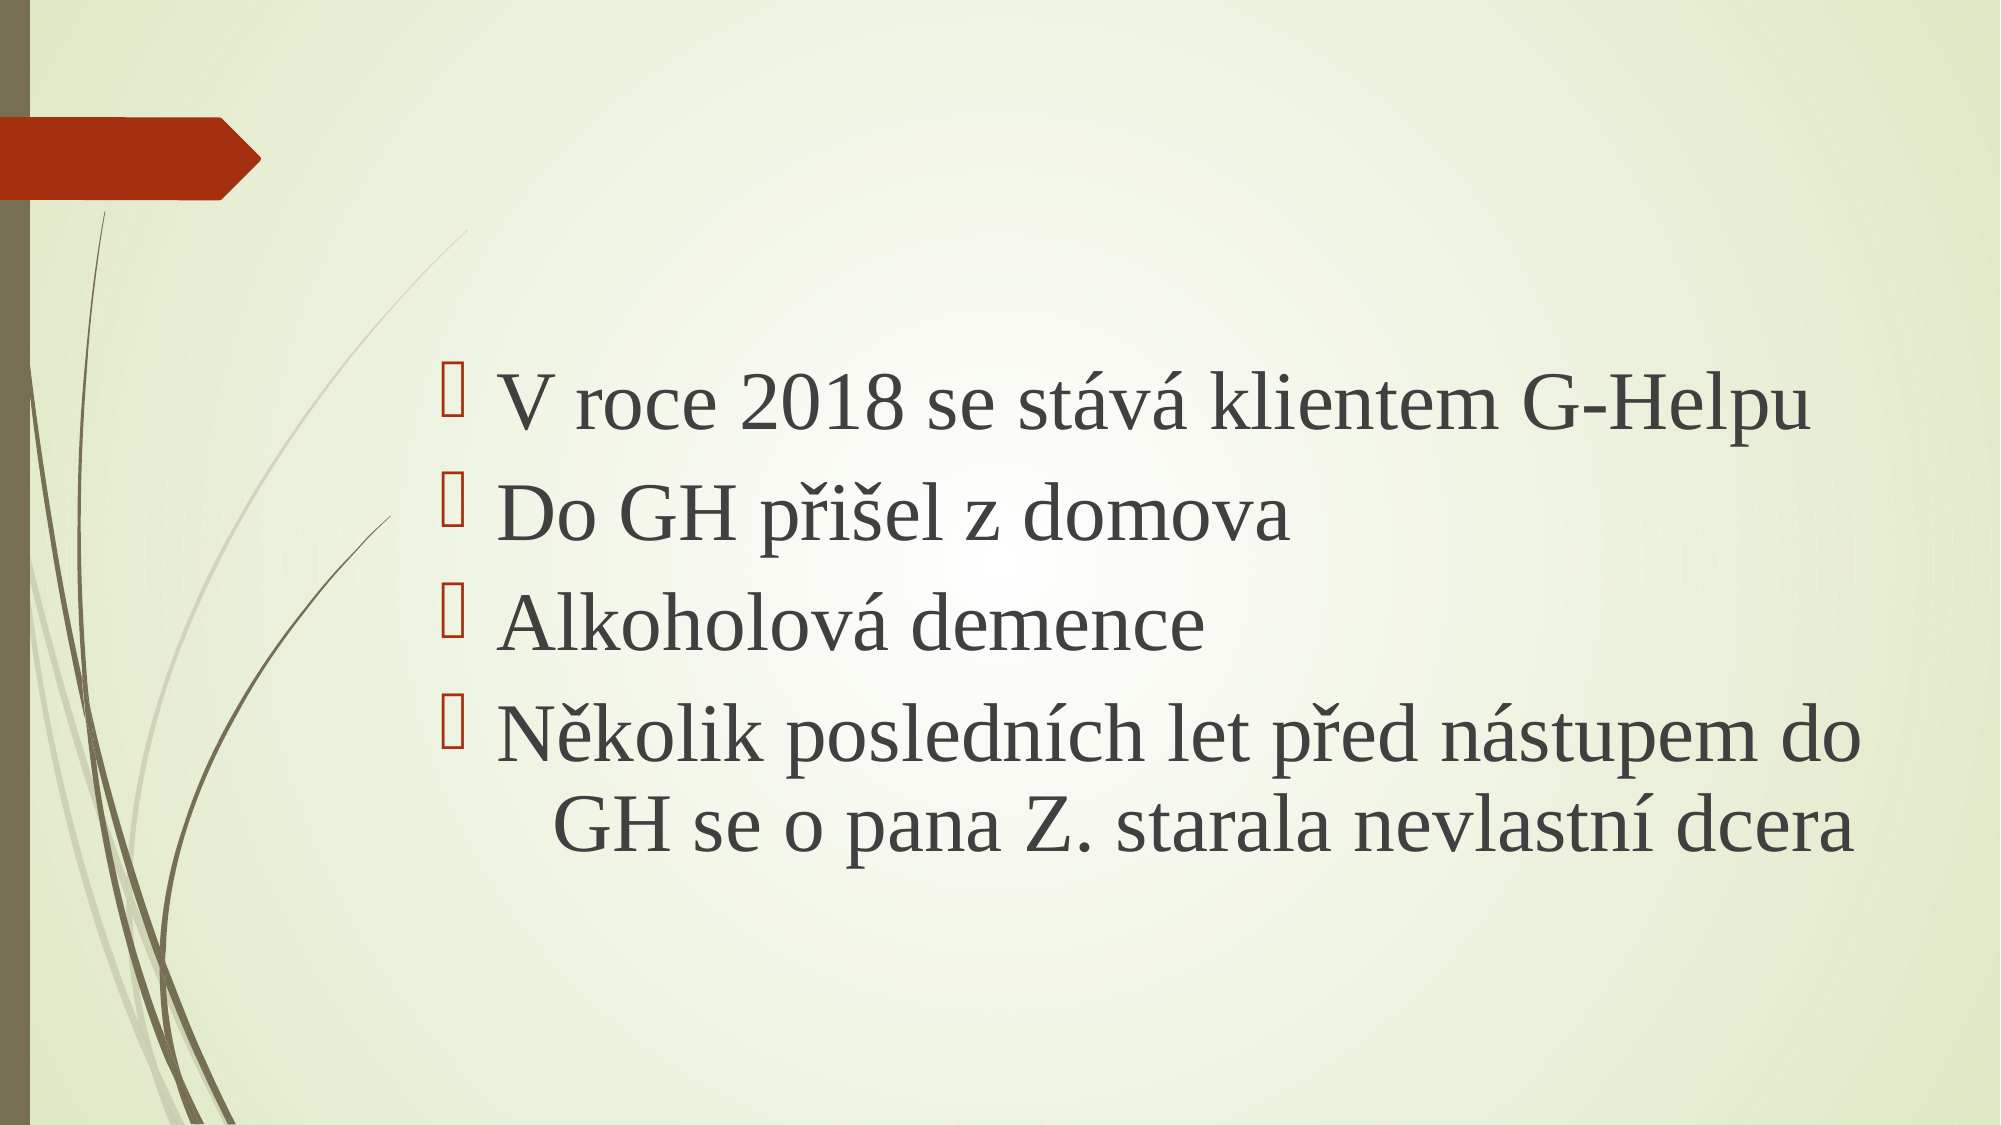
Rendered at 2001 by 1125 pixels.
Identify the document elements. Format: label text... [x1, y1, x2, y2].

list V roce 2018 se stává klientem G-Helpu Do GH přišel z domova Alkoholová demence Několik posledních let před nástupem do GH se o pana Z. starala nevlastní dcera [424, 350, 1888, 970]
